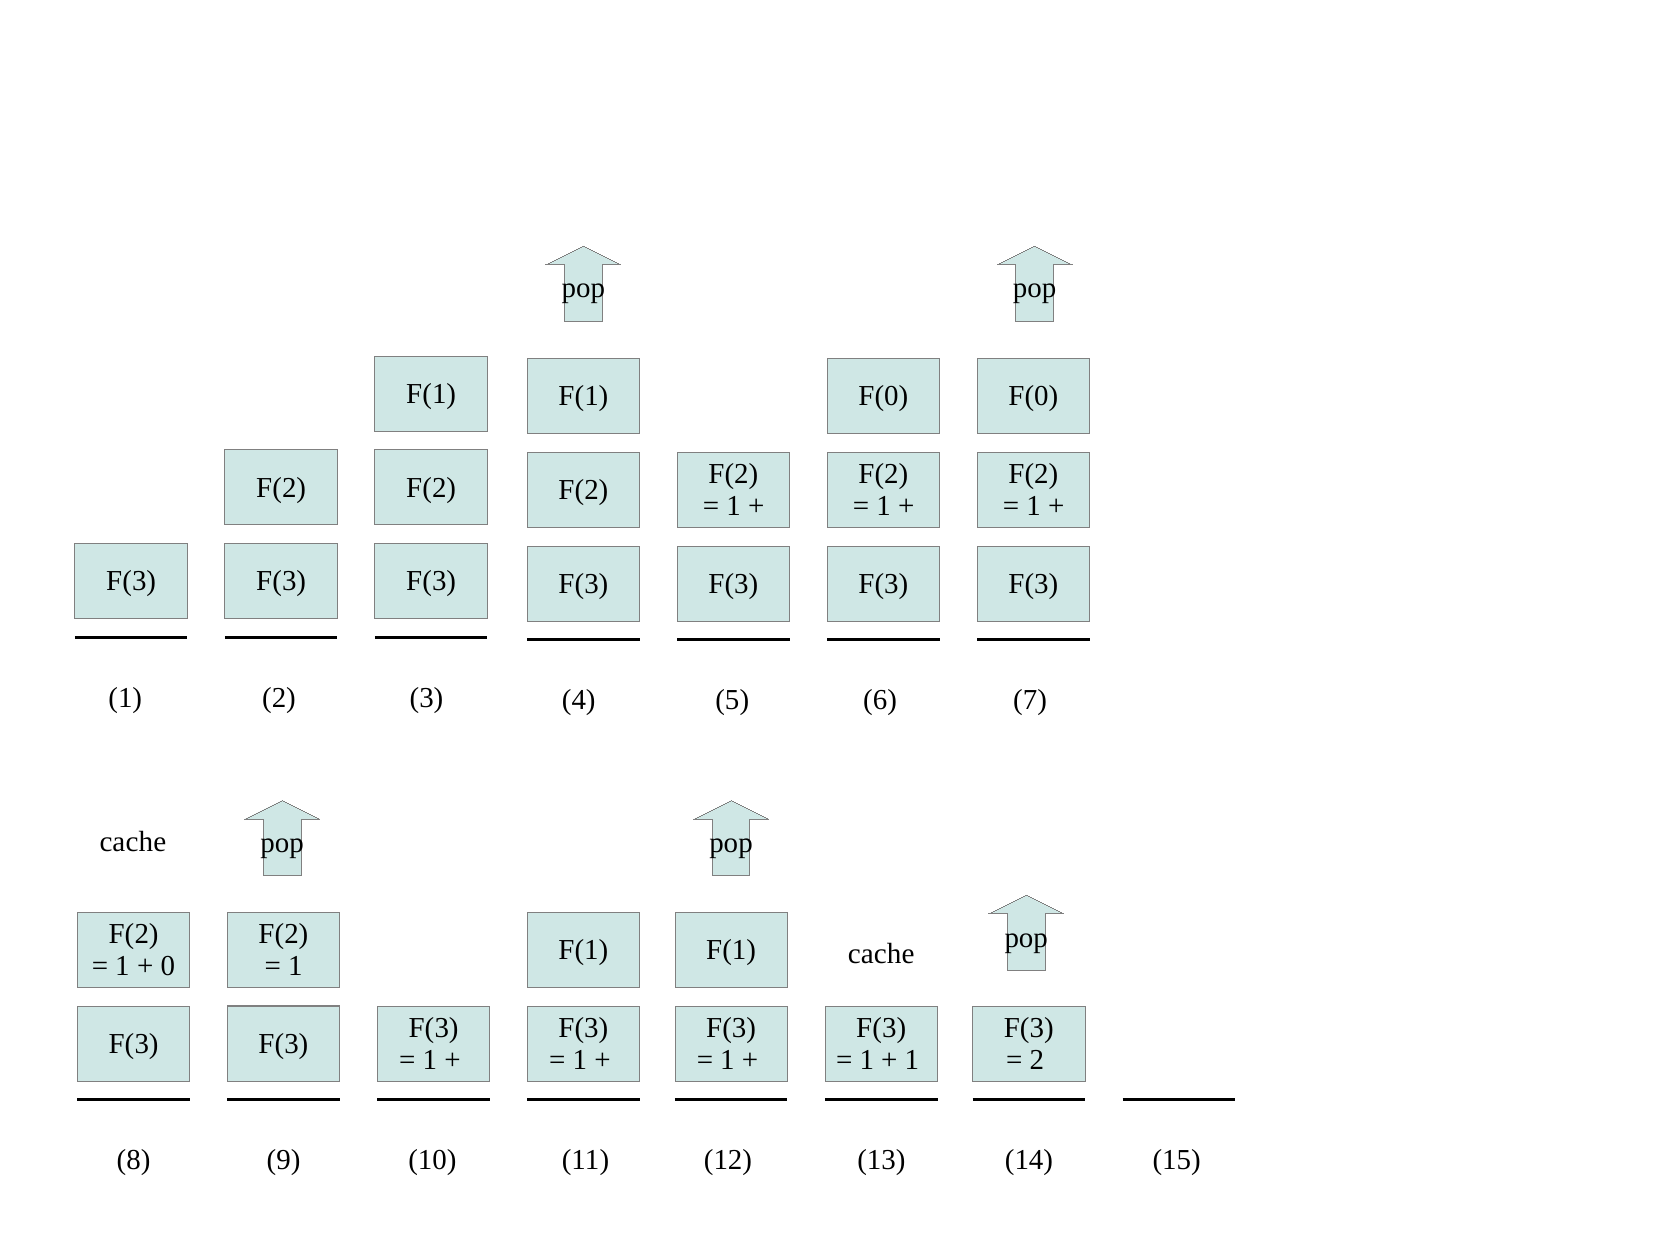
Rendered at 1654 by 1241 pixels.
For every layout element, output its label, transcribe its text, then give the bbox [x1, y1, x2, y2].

text_box F(2) [527, 452, 640, 528]
text_box F(2) = 1 + [677, 452, 790, 528]
text_box F(2) = 1 + 0 [77, 912, 190, 988]
text_box pop [293, 840, 300, 851]
text_box (12) [688, 1136, 778, 1185]
text_box pop [1016, 285, 1023, 296]
text_box F(2) = 1 + [977, 452, 1090, 528]
text_box (1) [93, 674, 158, 722]
text_box F(3) = 1 + 1 [825, 1006, 938, 1082]
text_box F(1) [527, 912, 640, 988]
text_box (4) [547, 676, 611, 725]
text_box F(0) [827, 358, 940, 434]
text_box pop [545, 246, 621, 322]
text_box pop [713, 840, 720, 851]
text_box F(3) [827, 546, 940, 622]
text_box pop [988, 895, 1064, 971]
text_box (7) [998, 676, 1063, 725]
text_box F(3) = 1 + [527, 1006, 640, 1082]
text_box pop [742, 840, 749, 851]
text_box pop [997, 246, 1073, 322]
text_box pop [565, 285, 572, 296]
text_box F(3) [74, 543, 188, 619]
text_box F(1) [675, 912, 788, 988]
text_box (10) [393, 1136, 484, 1185]
text_box F(1) [527, 358, 640, 434]
text_box (2) [247, 674, 311, 722]
text_box (11) [547, 1136, 634, 1185]
text_box pop [1008, 935, 1015, 946]
text_box F(2) = 1 + [827, 452, 940, 528]
text_box (14) [990, 1136, 1078, 1185]
text_box pop [1045, 285, 1052, 296]
text_box F(2) [224, 449, 338, 525]
text_box (6) [848, 676, 913, 725]
text_box F(3) [224, 543, 338, 619]
text_box (9) [251, 1136, 316, 1185]
text_box F(3) [227, 1006, 340, 1082]
text_box pop [264, 840, 271, 851]
text_box F(3) [977, 546, 1090, 622]
text_box cache [833, 930, 930, 978]
text_box F(3) [527, 546, 640, 622]
text_box pop [693, 800, 769, 876]
text_box (5) [700, 676, 765, 725]
text_box F(0) [977, 358, 1090, 434]
text_box (8) [101, 1136, 166, 1185]
text_box (3) [394, 674, 459, 722]
text_box F(3) [677, 546, 790, 622]
text_box pop [594, 285, 601, 296]
text_box F(2) = 1 [227, 912, 340, 988]
text_box (13) [842, 1136, 928, 1185]
text_box F(3) [77, 1006, 190, 1082]
text_box pop [1037, 935, 1044, 946]
text_box F(2) [374, 449, 488, 525]
text_box F(3) [374, 543, 488, 619]
text_box F(1) [374, 356, 488, 432]
text_box pop [244, 800, 320, 876]
text_box F(3) = 2 [972, 1006, 1086, 1082]
text_box F(3) = 1 + [377, 1006, 490, 1082]
text_box F(3) = 1 + [675, 1006, 788, 1082]
text_box cache [84, 818, 182, 866]
text_box (15) [1137, 1136, 1216, 1185]
